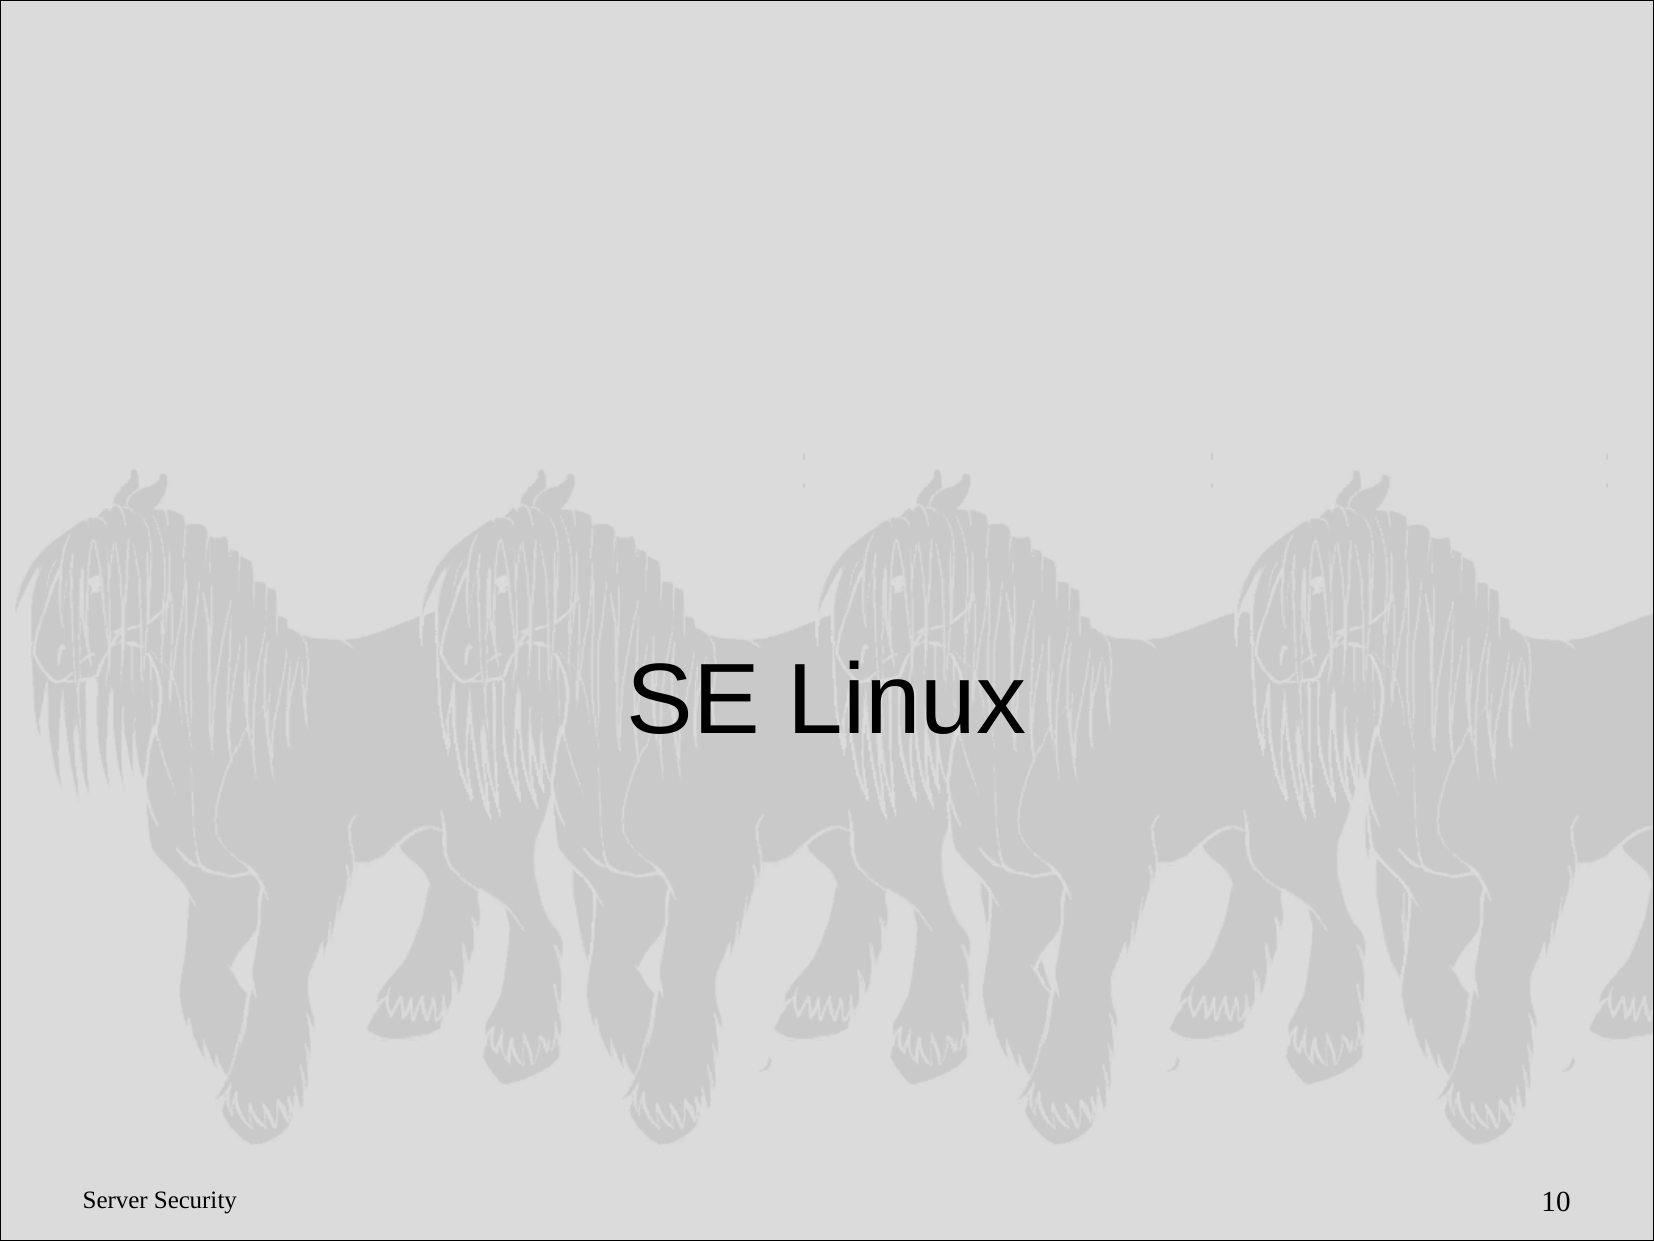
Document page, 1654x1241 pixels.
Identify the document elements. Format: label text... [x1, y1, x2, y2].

subtitle SE Linux [82, 297, 1571, 1102]
